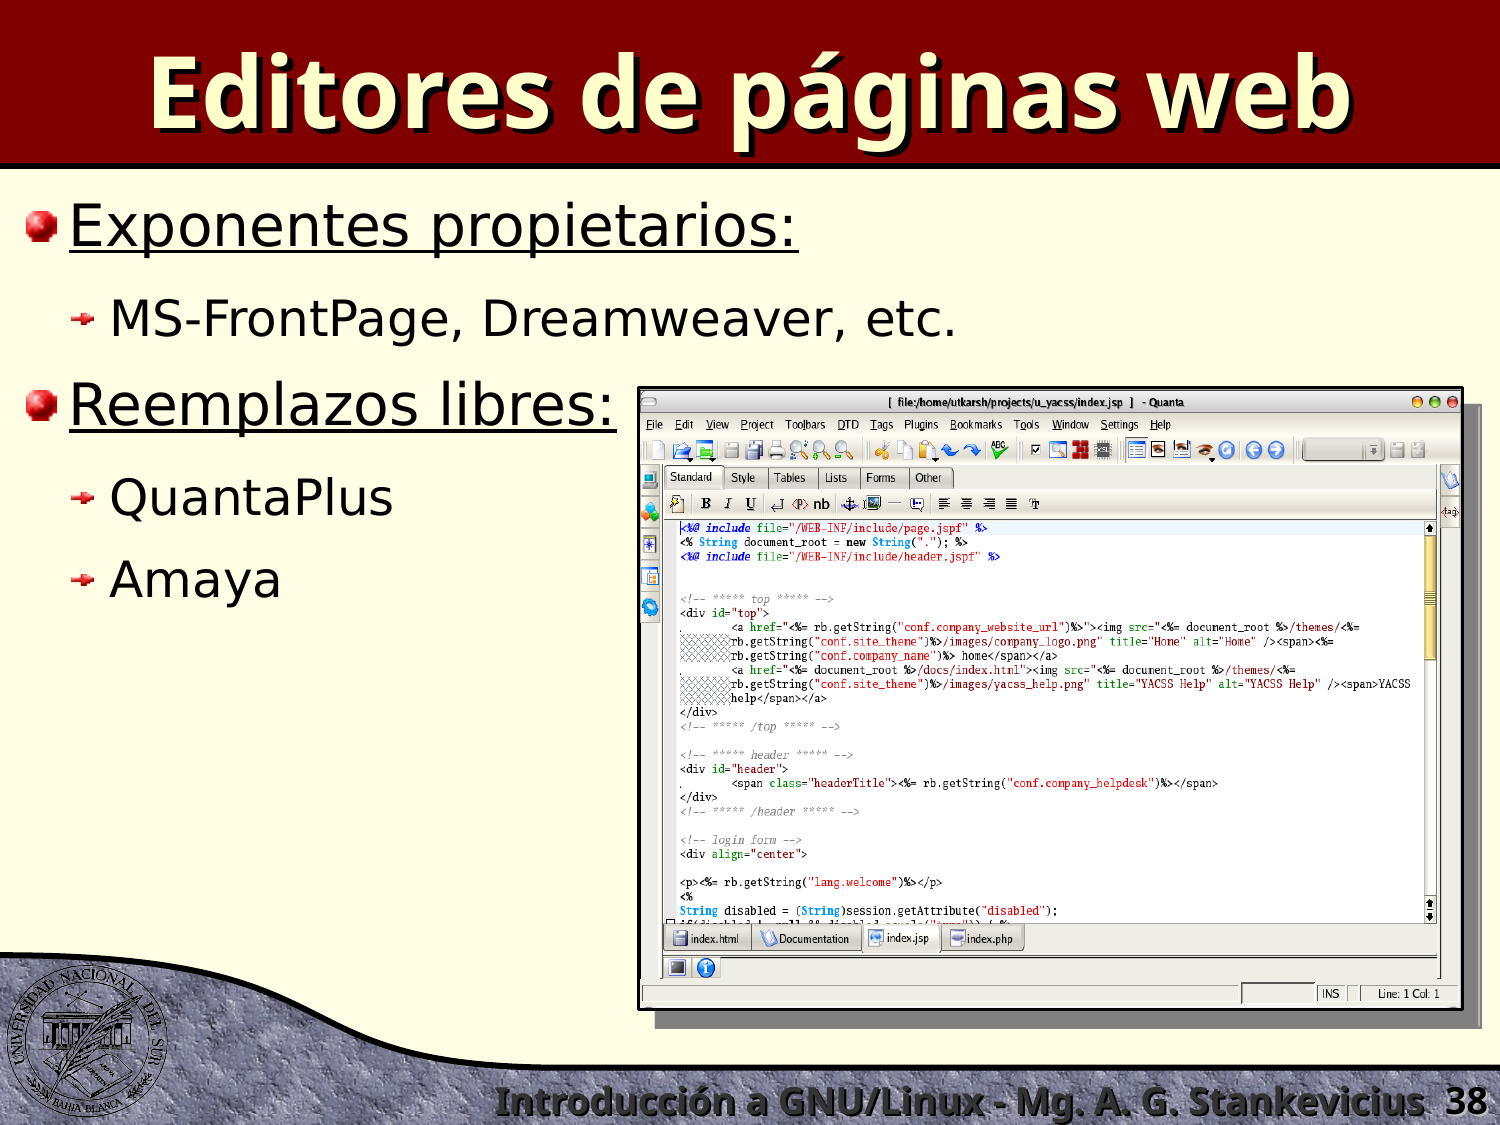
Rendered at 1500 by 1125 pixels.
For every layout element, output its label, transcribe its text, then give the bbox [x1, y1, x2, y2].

title Editores de páginas web [15, 12, 1485, 153]
picture [1059, 1100, 1065, 1110]
picture [0, 956, 1500, 1125]
picture [640, 388, 1461, 1009]
list Exponentes propietarios: MS-FrontPage, Dreamweaver, etc. Reemplazos libres: QuantaPlus Amaya [11, 192, 1486, 935]
